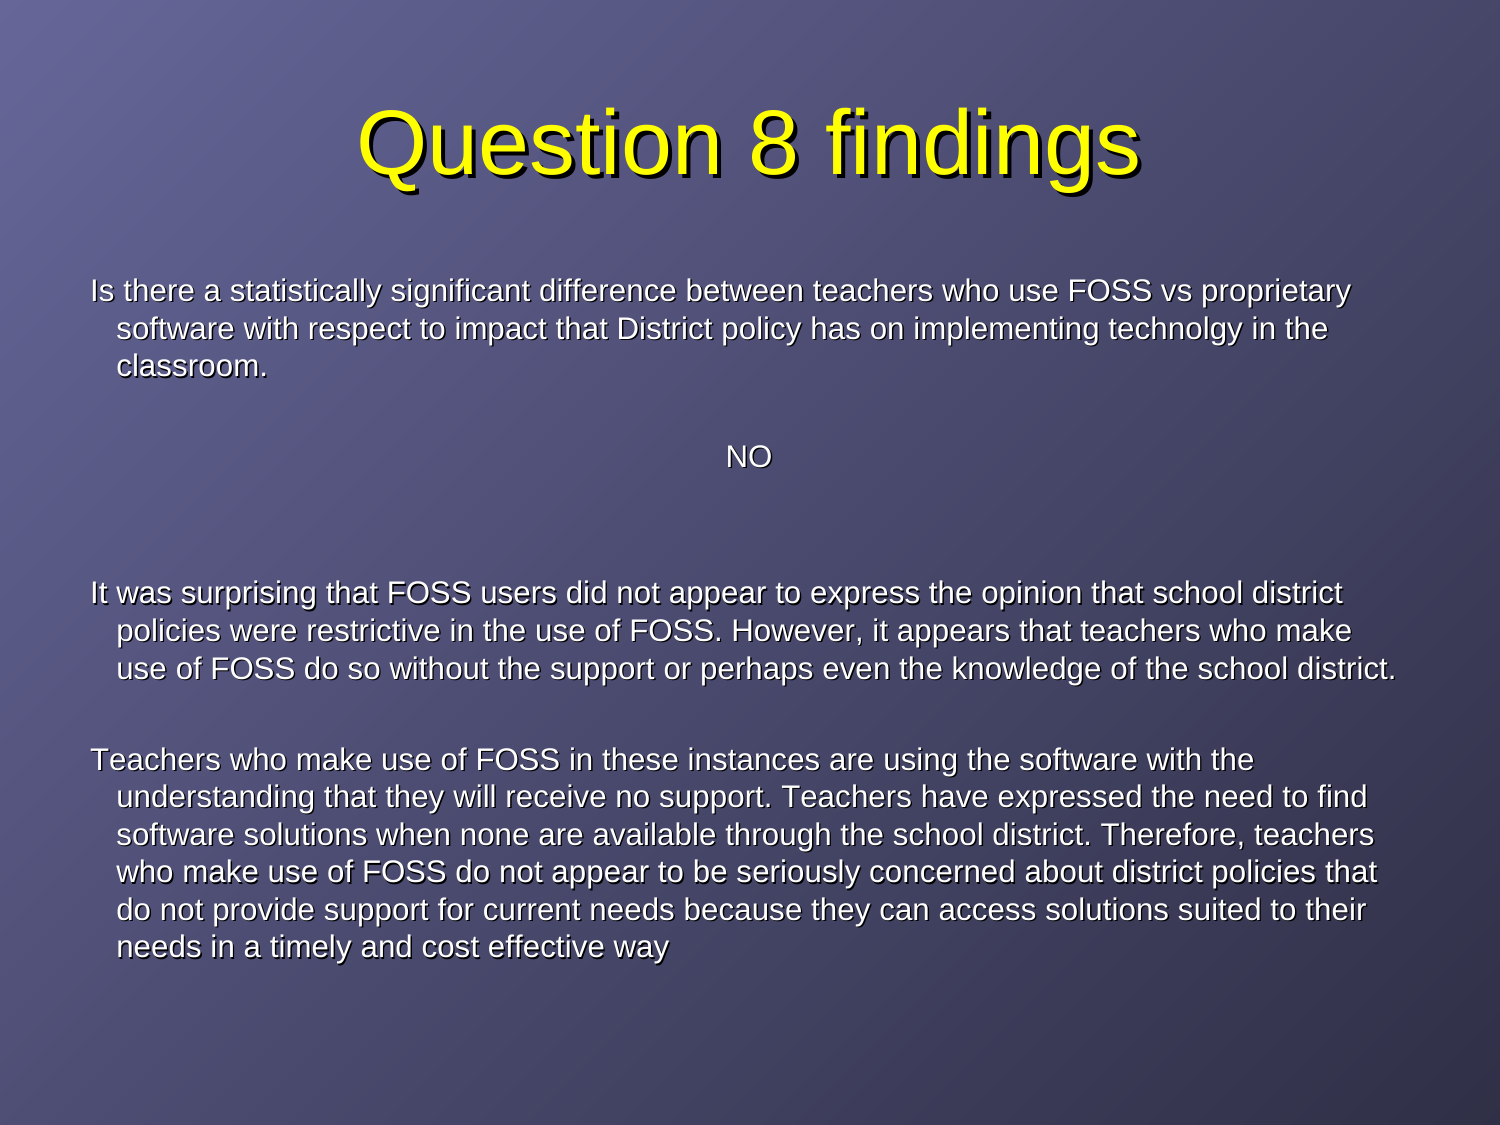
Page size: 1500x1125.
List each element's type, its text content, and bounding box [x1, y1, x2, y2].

list Is there a statistically significant difference between teachers who use FOSS vs proprietary software with respect to impact that District policy has on implementing technolgy in the classroom. NO It was surprising that FOSS users did not appear to express the opinion that school district policies were restrictive in the use of FOSS. However, it appears that teachers who make use of FOSS do so without the support or perhaps even the knowledge of the school district. Teachers who make use of FOSS in these instances are using the software with the understanding that they will receive no support. Teachers have expressed the need to find software solutions when none are available through the school district. Therefore, teachers who make use of FOSS do not appear to be seriously concerned about district policies that do not provide support for current needs because they can access solutions suited to their needs in a timely and cost effective way [75, 262, 1424, 1005]
title Question 8 findings [75, 45, 1424, 232]
